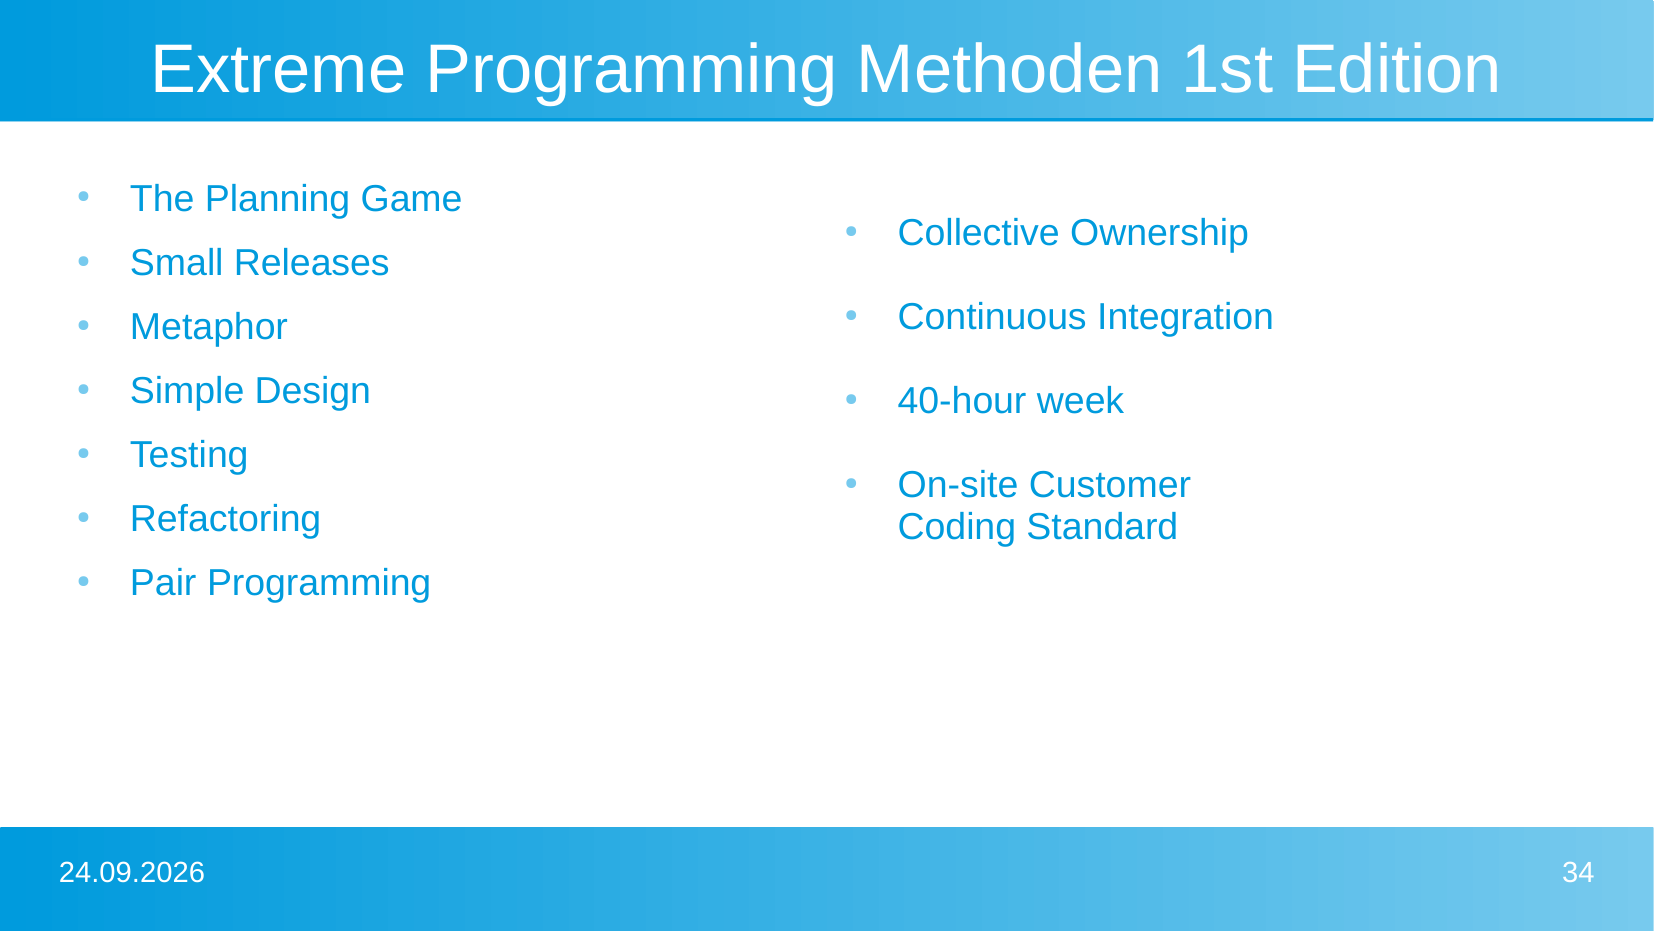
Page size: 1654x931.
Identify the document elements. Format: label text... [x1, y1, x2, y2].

list The Planning Game Small Releases Metaphor Simple Design Testing Refactoring Pair Programming [59, 177, 798, 829]
title Extreme Programming Methoden 1st Edition [59, 29, 1595, 108]
list Collective Ownership Continuous Integration 40-hour week On-site Customer Coding Standard [826, 147, 1565, 827]
